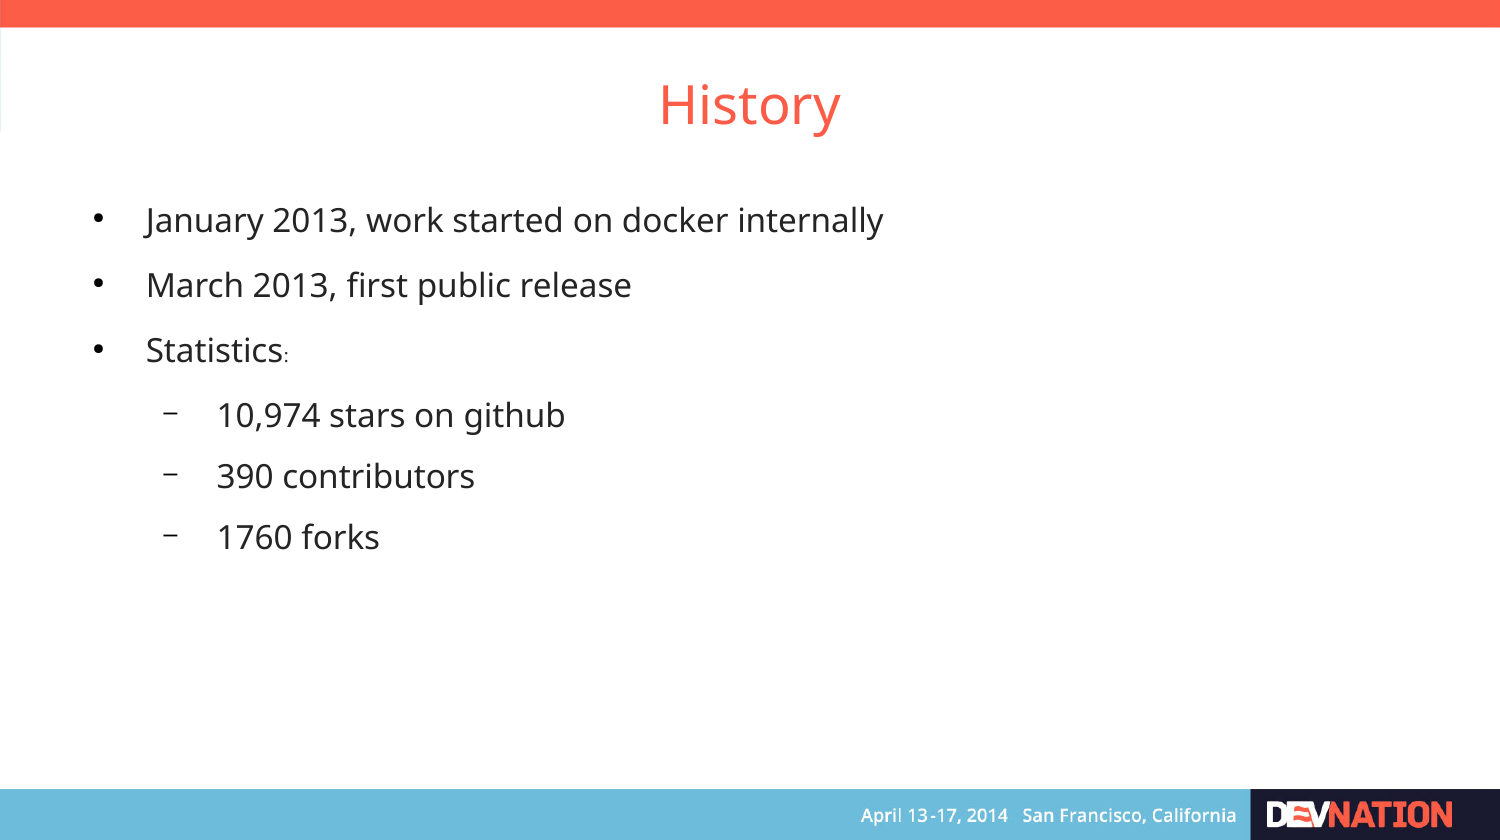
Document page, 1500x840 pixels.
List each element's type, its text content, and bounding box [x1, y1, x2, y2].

title History [74, 33, 1425, 174]
picture [0, 0, 1500, 840]
list January 2013, work started on docker internally March 2013, first public release Statistics: 10,974 stars on github 390 contributors 1760 forks [74, 196, 1425, 751]
